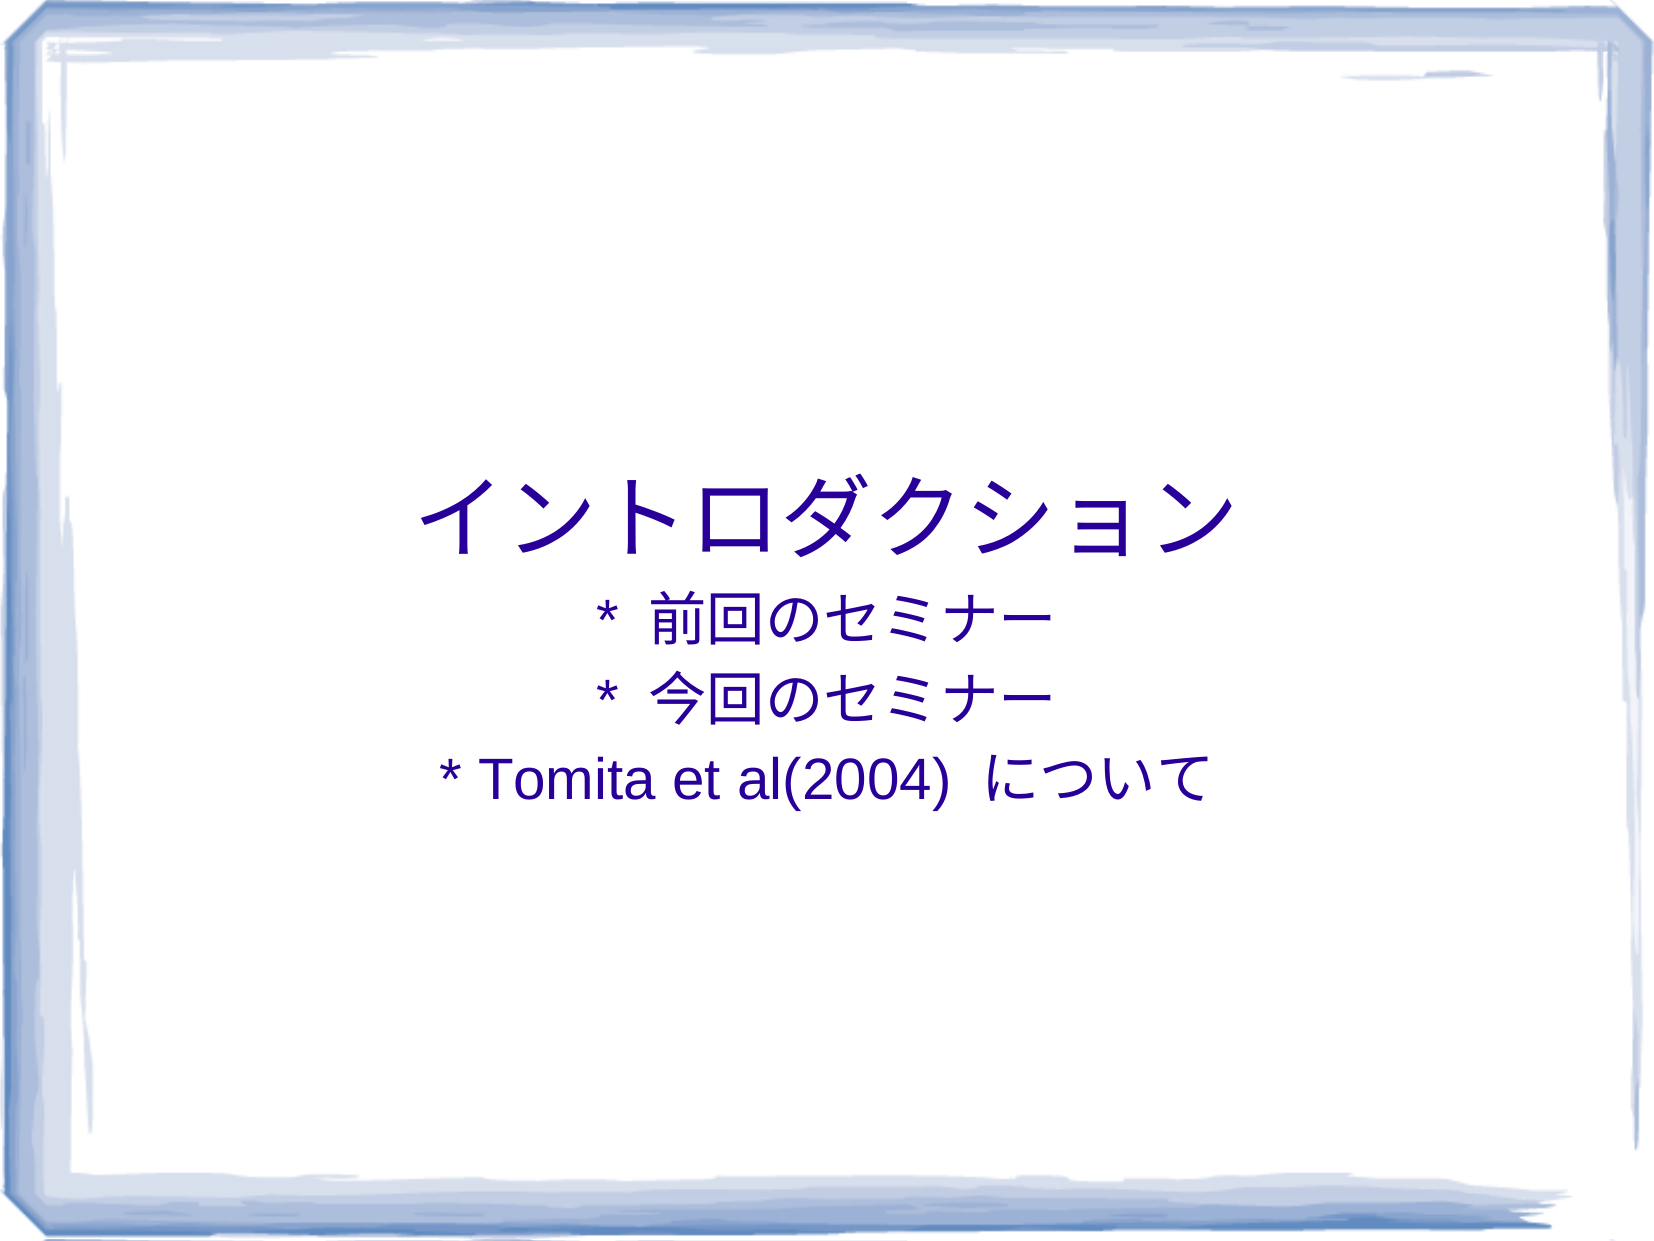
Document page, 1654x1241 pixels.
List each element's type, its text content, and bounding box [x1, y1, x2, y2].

title イントロダクション * 前回のセミナー * 今回のセミナー * Tomita et al(2004) について [82, 479, 1571, 791]
picture [0, 0, 1654, 1241]
